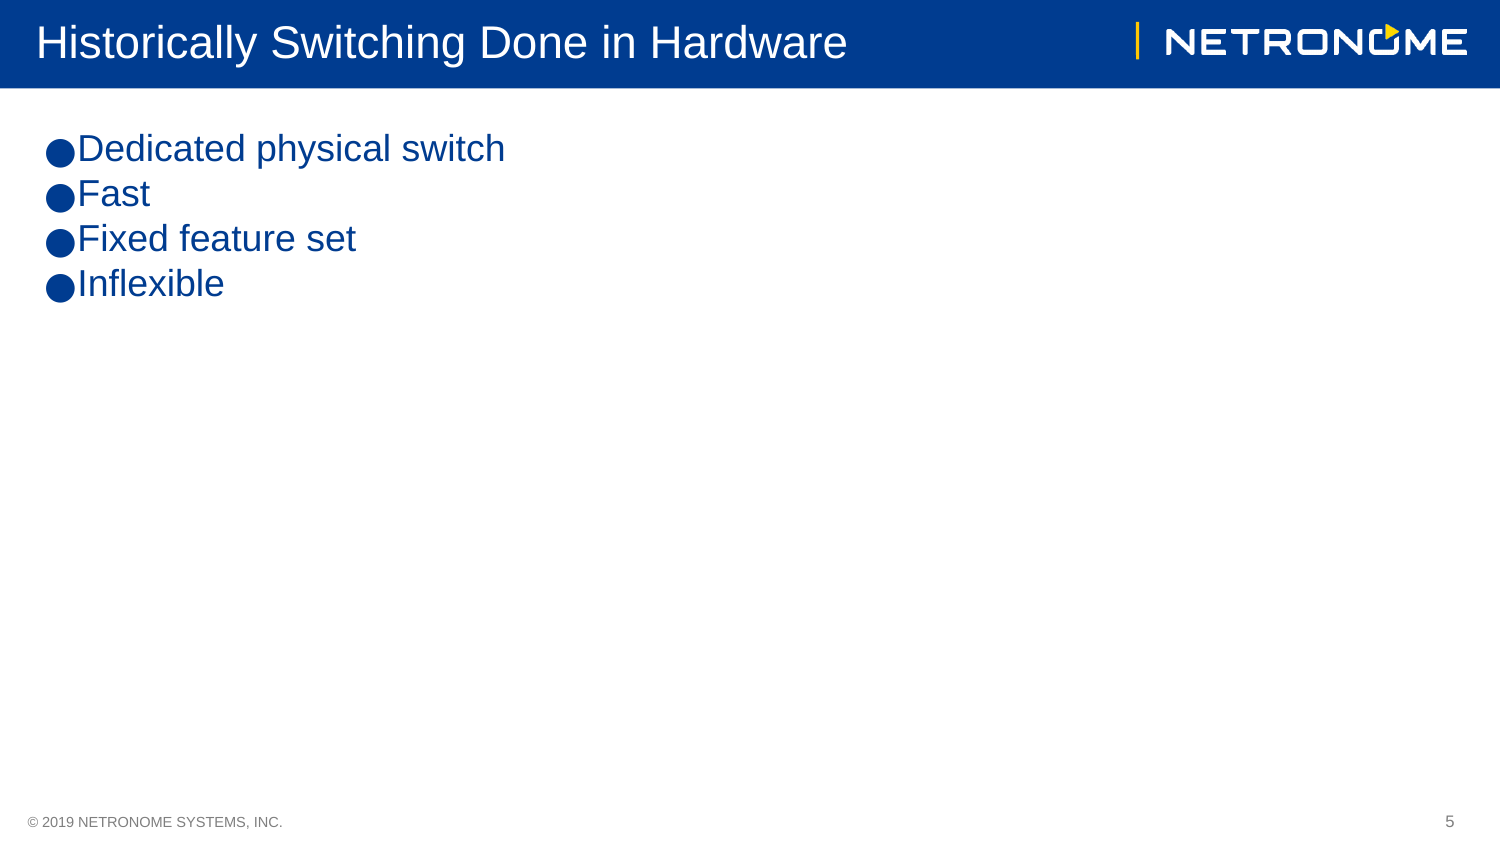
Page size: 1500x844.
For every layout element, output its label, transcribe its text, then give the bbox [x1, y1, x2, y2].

title Historically Switching Done in Hardware [20, 0, 1113, 89]
list Dedicated physical switch Fast Fixed feature set Inflexible [24, 109, 1463, 772]
picture [1162, 21, 1473, 62]
